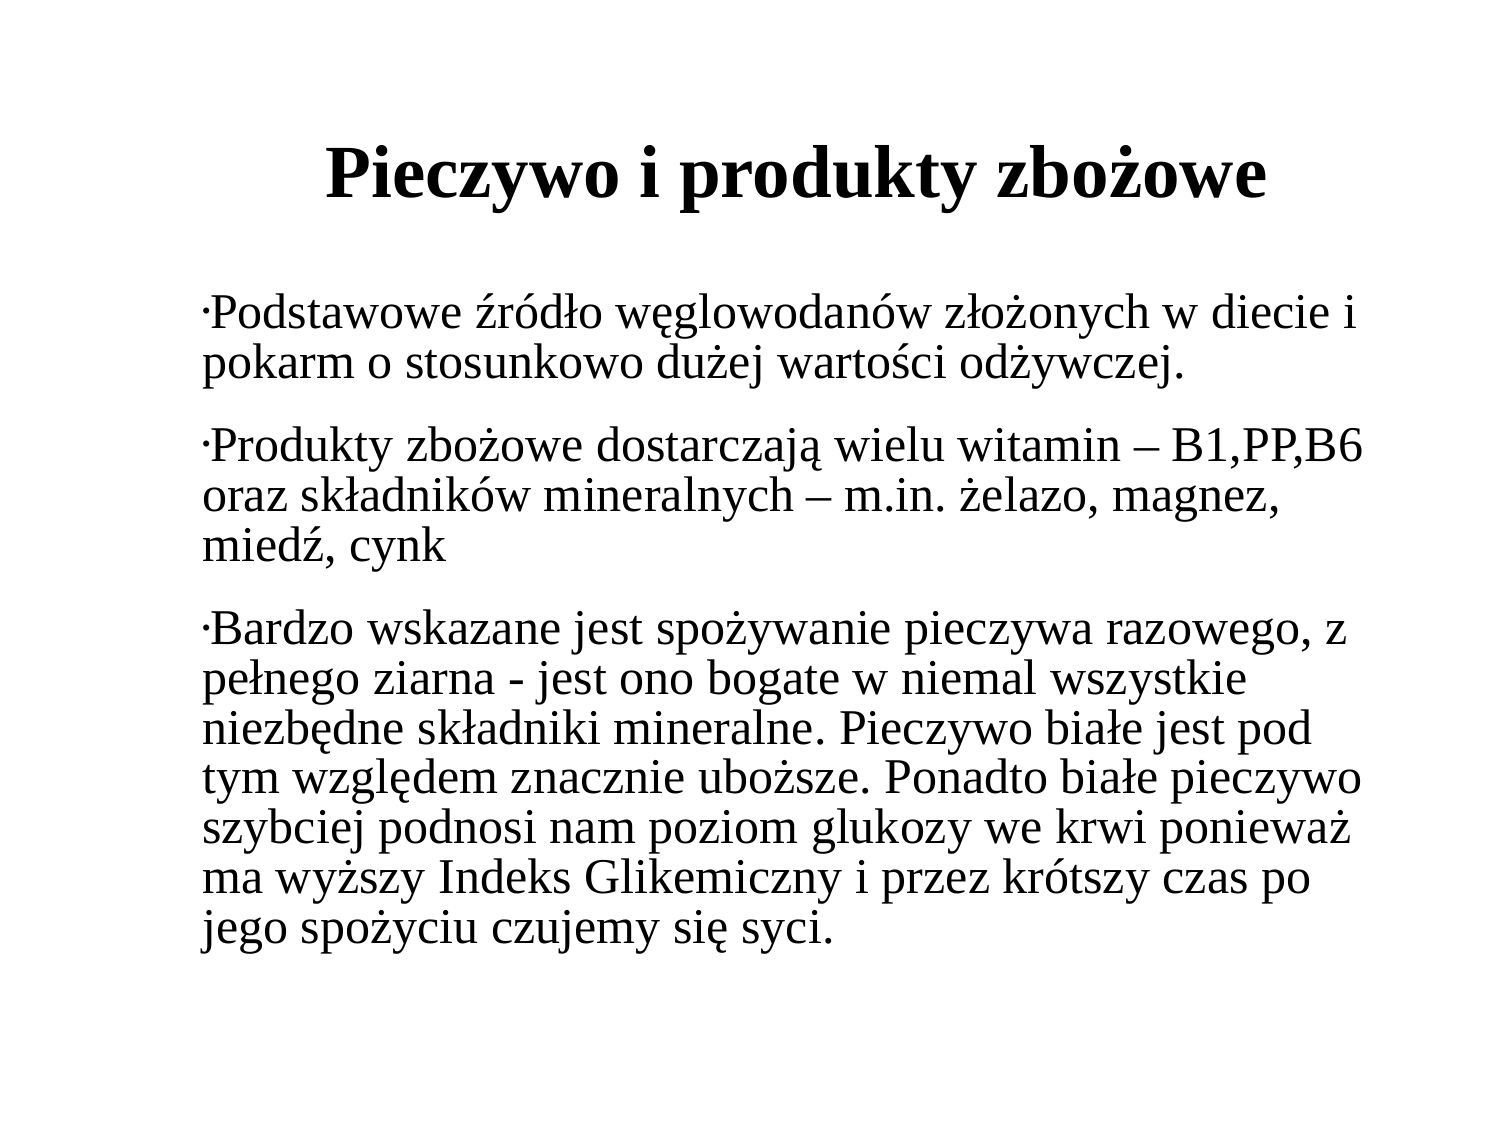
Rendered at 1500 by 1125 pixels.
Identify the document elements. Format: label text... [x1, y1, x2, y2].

text_box Podstawowe źródło węglowodanów złożonych w diecie i pokarm o stosunkowo dużej wartości odżywczej. Produkty zbożowe dostarczają wielu witamin – B1,PP,B6 oraz składników mineralnych – m.in. żelazo, magnez, miedź, cynk Bardzo wskazane jest spożywanie pieczywa razowego, z pełnego ziarna - jest ono bogate w niemal wszystkie niezbędne składniki mineralne. Pieczywo białe jest pod tym względem znacznie uboższe. Ponadto białe pieczywo szybciej podnosi nam poziom glukozy we krwi ponieważ ma wyższy Indeks Glikemiczny i przez krótszy czas po jego spożyciu czujemy się syci. [187, 281, 1388, 1043]
text_box Pieczywo i produkty zbożowe [159, 78, 1435, 266]
